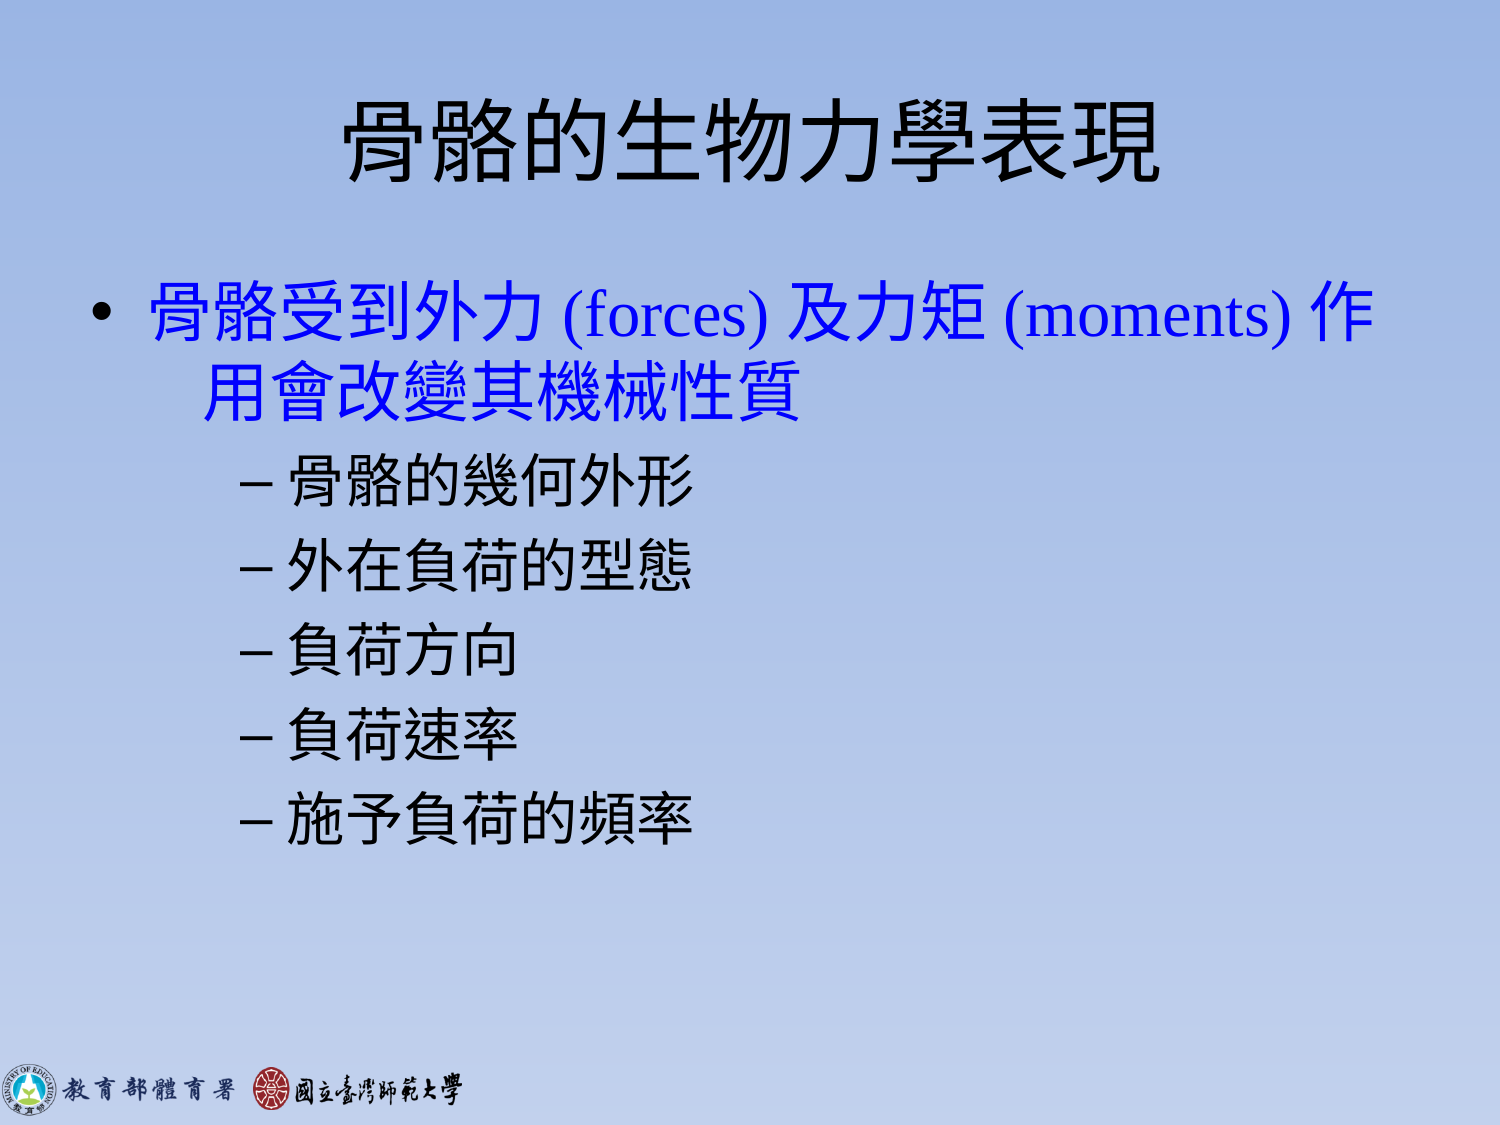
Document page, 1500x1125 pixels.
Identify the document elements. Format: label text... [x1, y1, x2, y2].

title 骨骼的生物力學表現 [75, 45, 1426, 233]
list 骨骼受到外力(forces)及力矩(moments)作用會改變其機械性質 骨骼的幾何外形 外在負荷的型態 負荷方向 負荷速率 施予負荷的頻率 [75, 262, 1426, 1005]
